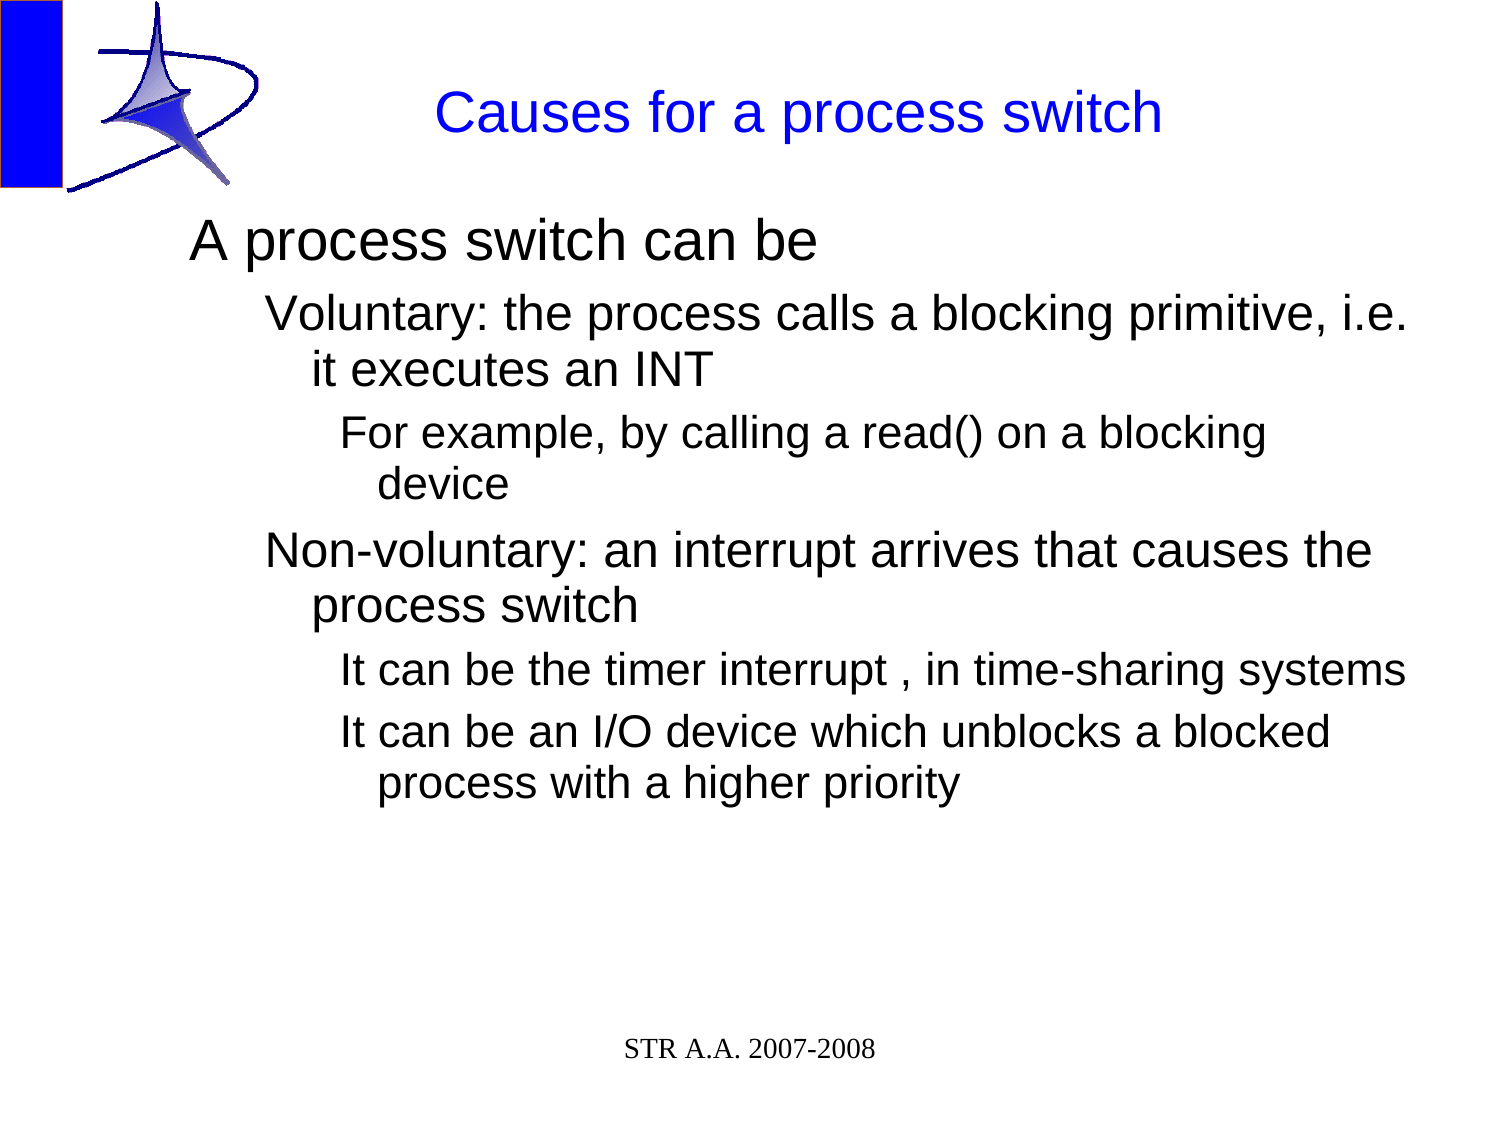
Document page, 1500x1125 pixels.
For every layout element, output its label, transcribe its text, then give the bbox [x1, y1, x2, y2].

list A process switch can be Voluntary: the process calls a blocking primitive, i.e. it executes an INT For example, by calling a read() on a blocking device Non-voluntary: an interrupt arrives that causes the process switch It can be the timer interrupt , in time-sharing systems It can be an I/O device which unblocks a blocked process with a higher priority [174, 199, 1425, 963]
picture [62, 0, 263, 197]
title Causes for a process switch [174, 61, 1425, 164]
